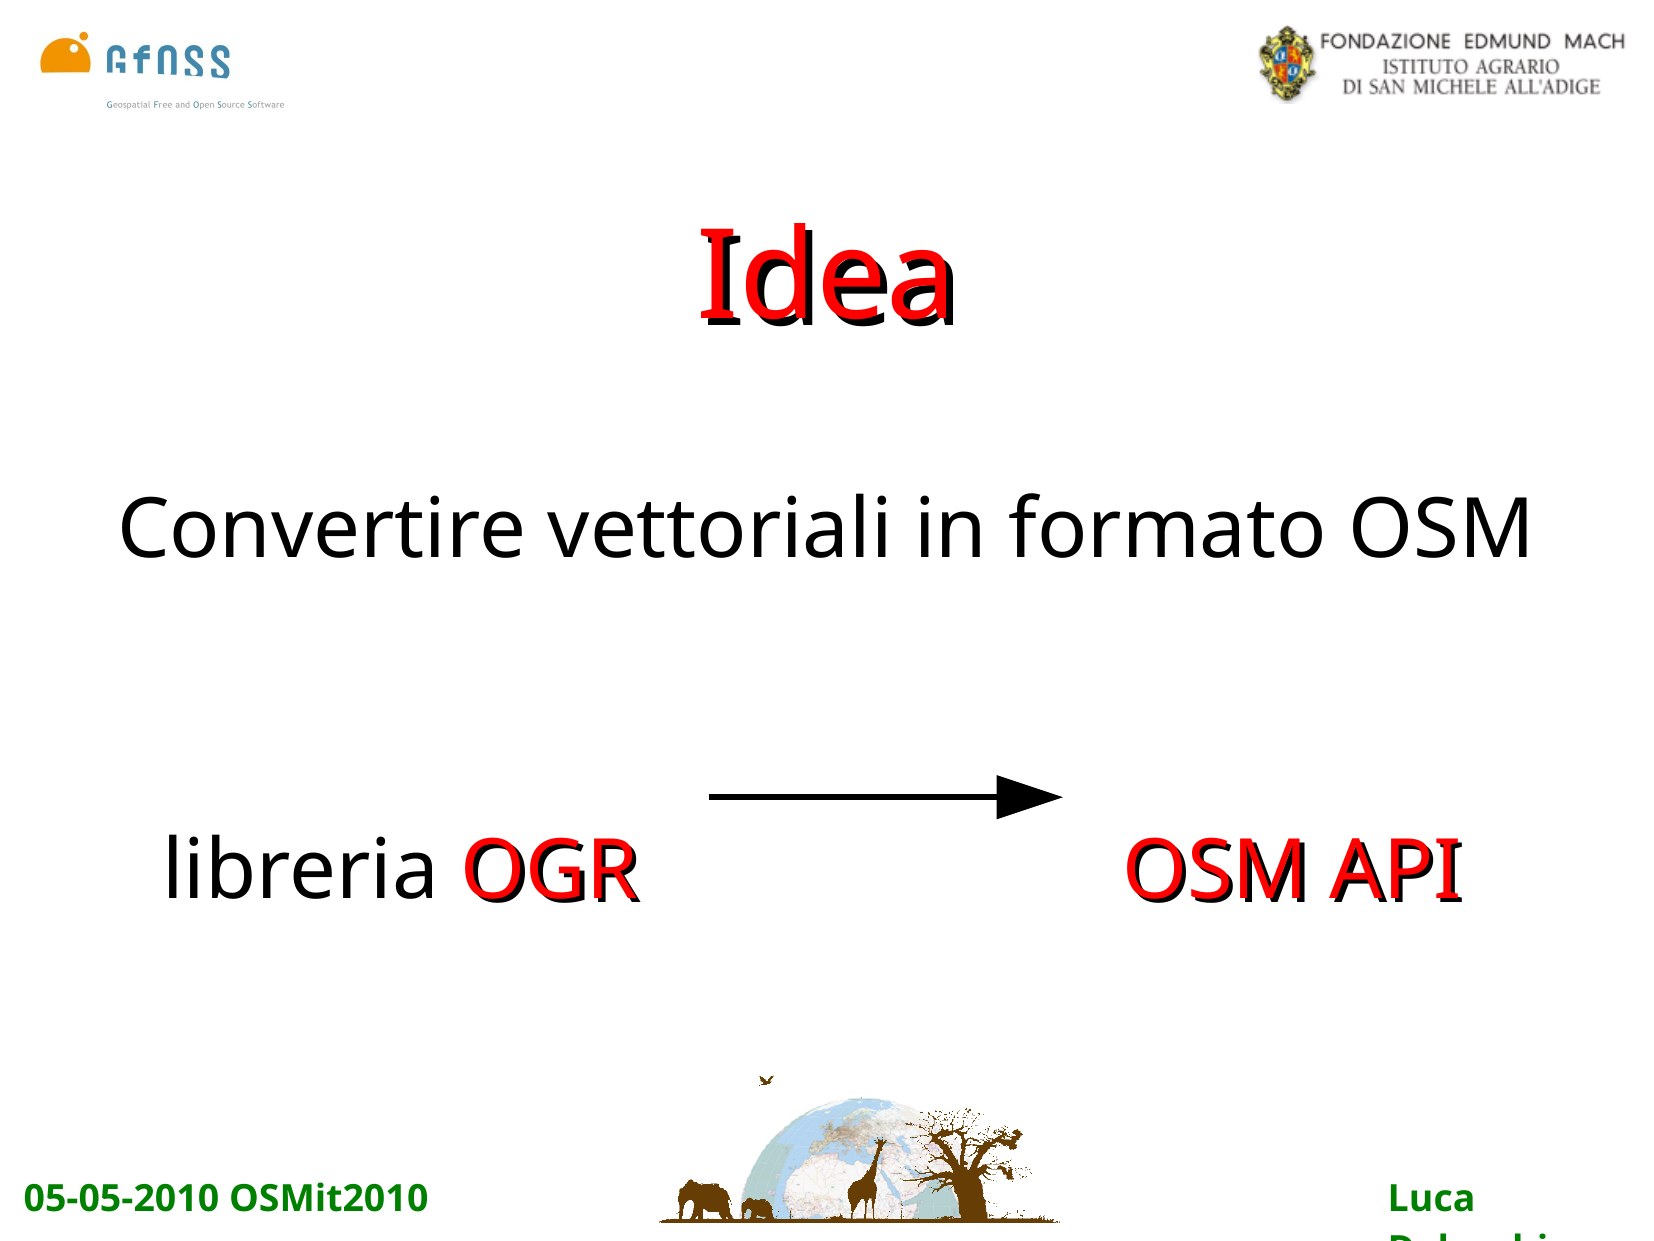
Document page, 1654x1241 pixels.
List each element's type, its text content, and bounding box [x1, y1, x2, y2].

picture [655, 1057, 1069, 1223]
picture [29, 25, 296, 119]
text_box Idea Convertire vettoriali in formato OSM libreria OGR OSM API [0, 177, 1654, 843]
picture [1257, 25, 1627, 104]
